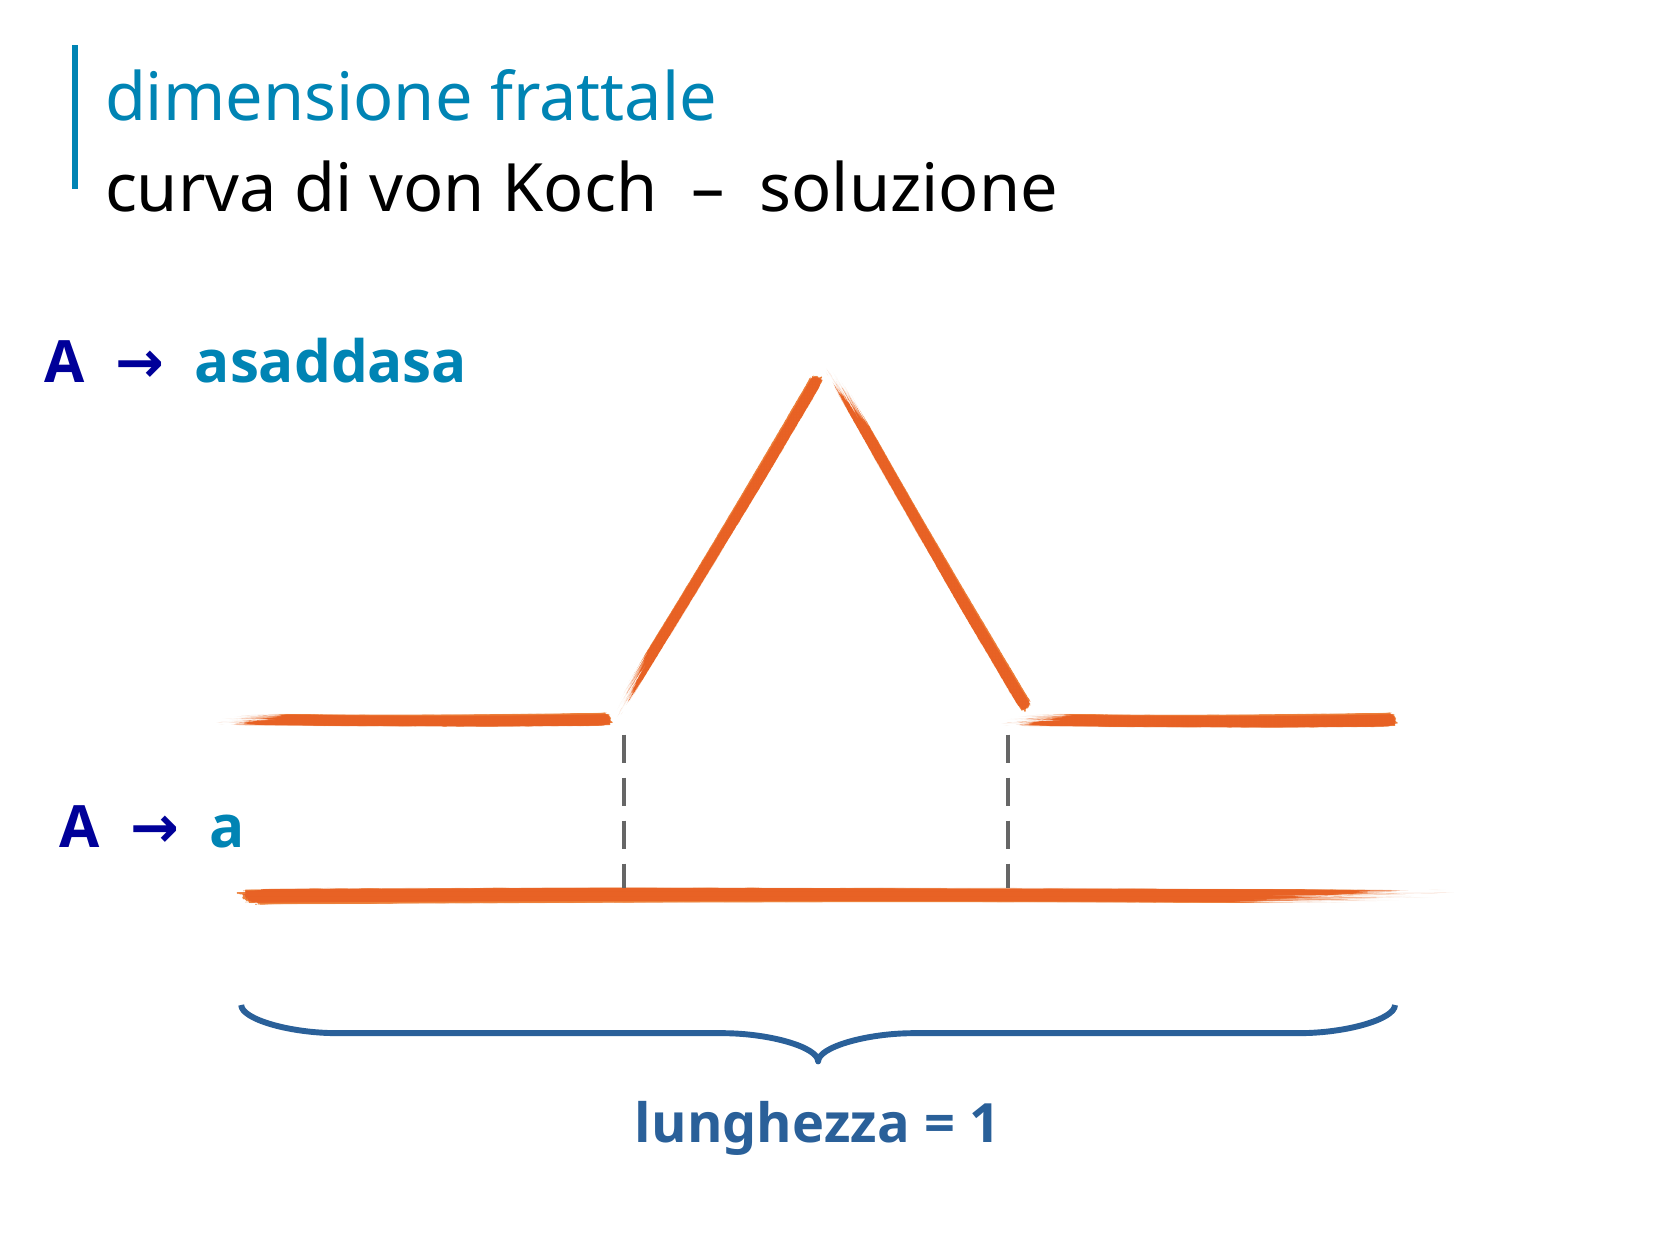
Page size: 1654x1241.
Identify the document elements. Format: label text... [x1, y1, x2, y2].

text_box lunghezza = 1 [628, 1081, 1007, 1161]
picture [236, 887, 1454, 905]
picture [216, 363, 1398, 728]
title dimensione frattale curva di von Koch – soluzione [105, 49, 1571, 200]
text_box A → a [45, 780, 270, 871]
text_box A → asaddasa [30, 315, 525, 406]
